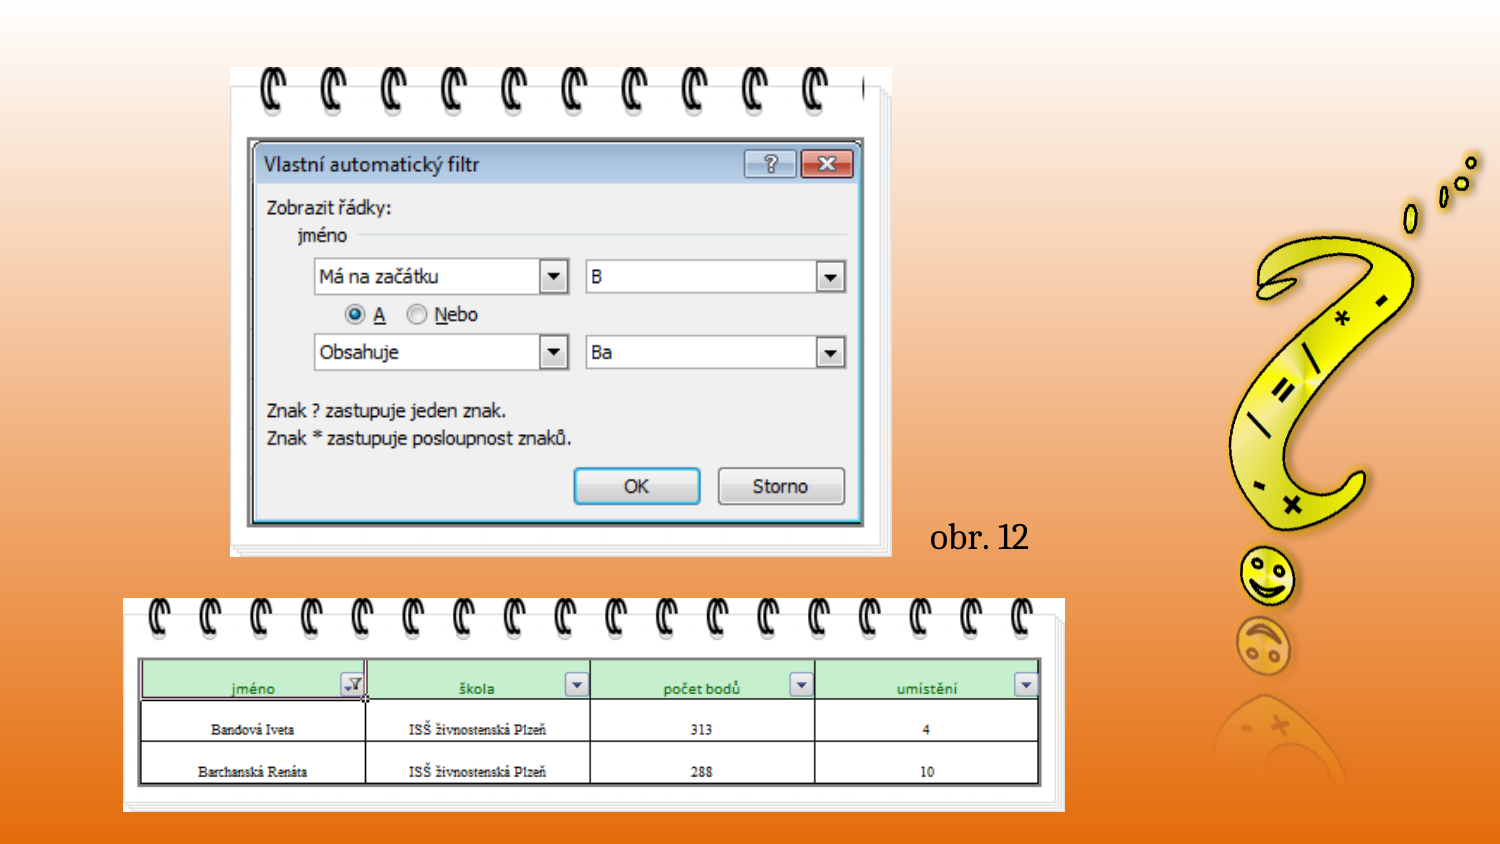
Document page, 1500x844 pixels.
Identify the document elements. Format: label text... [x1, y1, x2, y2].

picture [230, 67, 892, 558]
picture [1184, 121, 1500, 844]
picture [123, 598, 1065, 812]
text_box obr. 12 [915, 504, 1093, 566]
